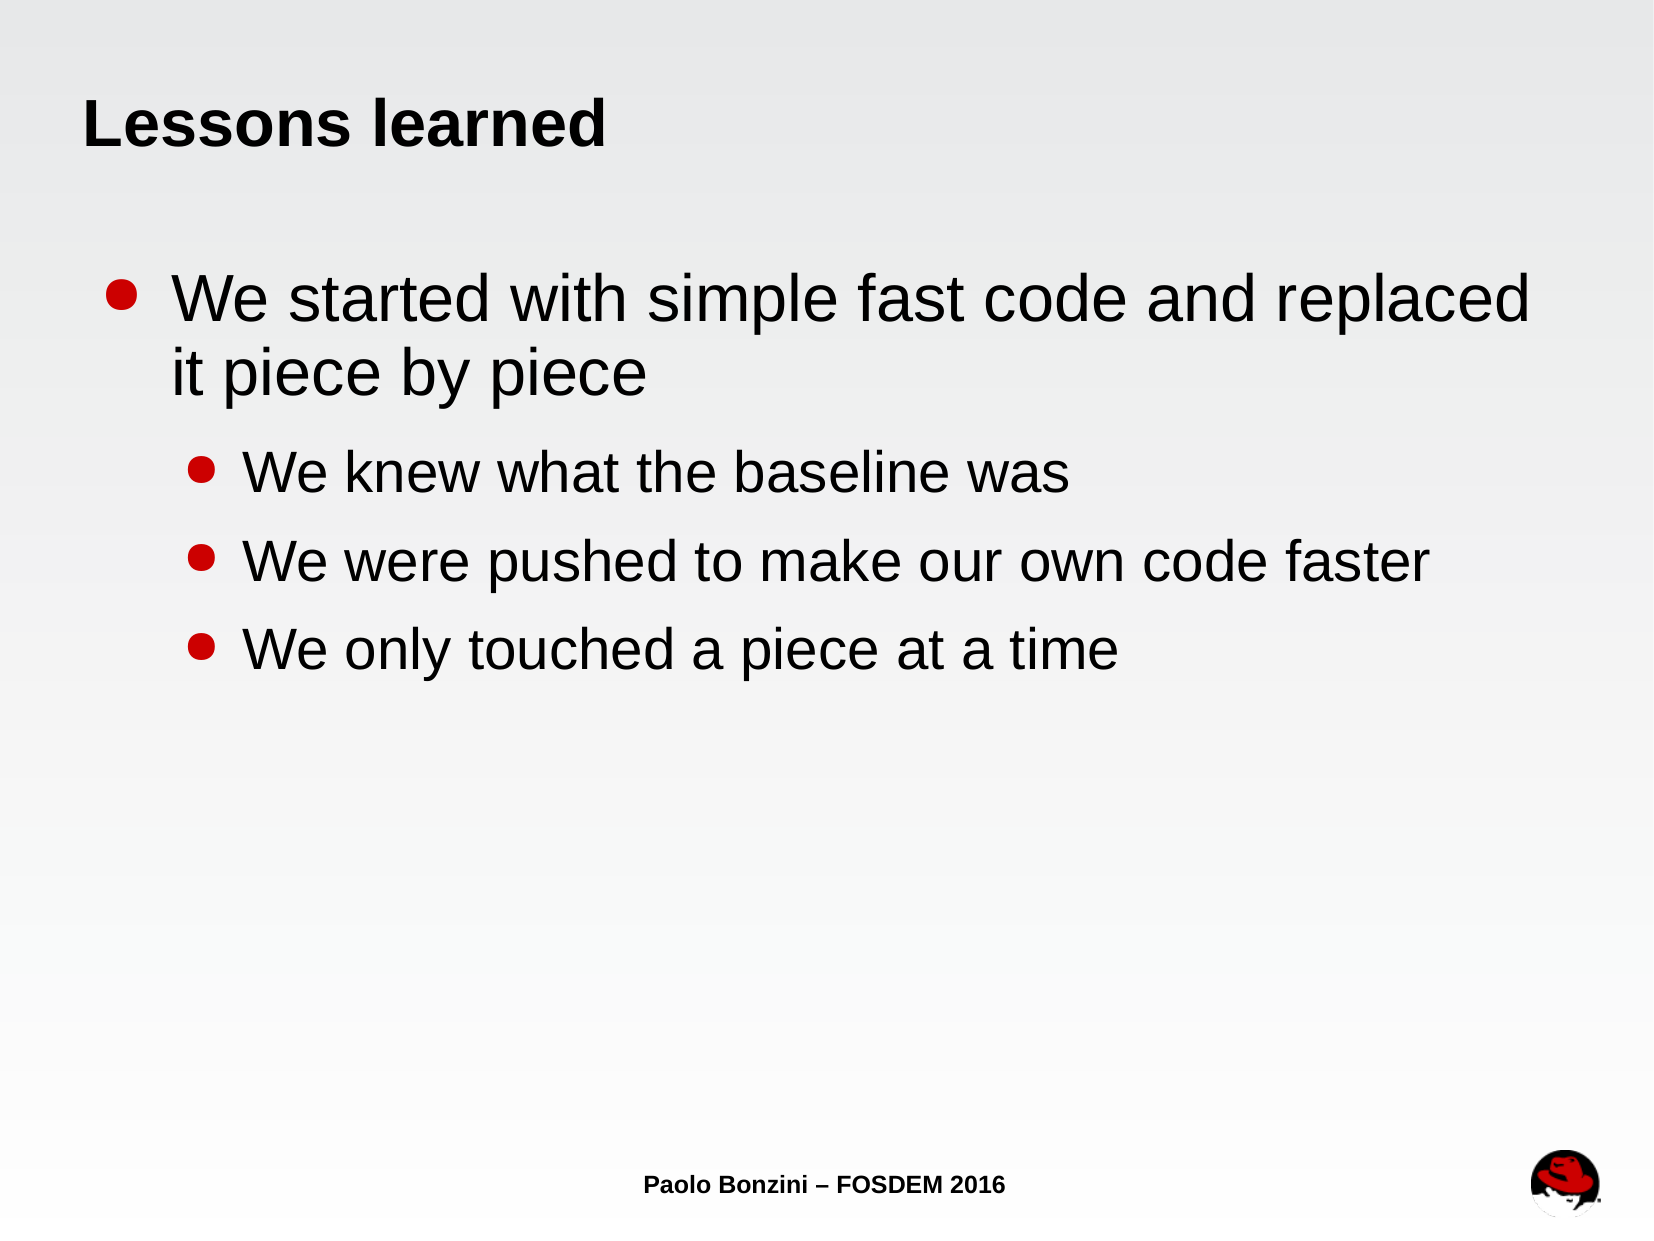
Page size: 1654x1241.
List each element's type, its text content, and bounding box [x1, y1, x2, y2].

picture [0, 0, 1654, 1241]
title Lessons learned [82, 19, 1571, 227]
list We started with simple fast code and replaced it piece by piece We knew what the baseline was We were pushed to make our own code faster We only touched a piece at a time [82, 260, 1571, 980]
